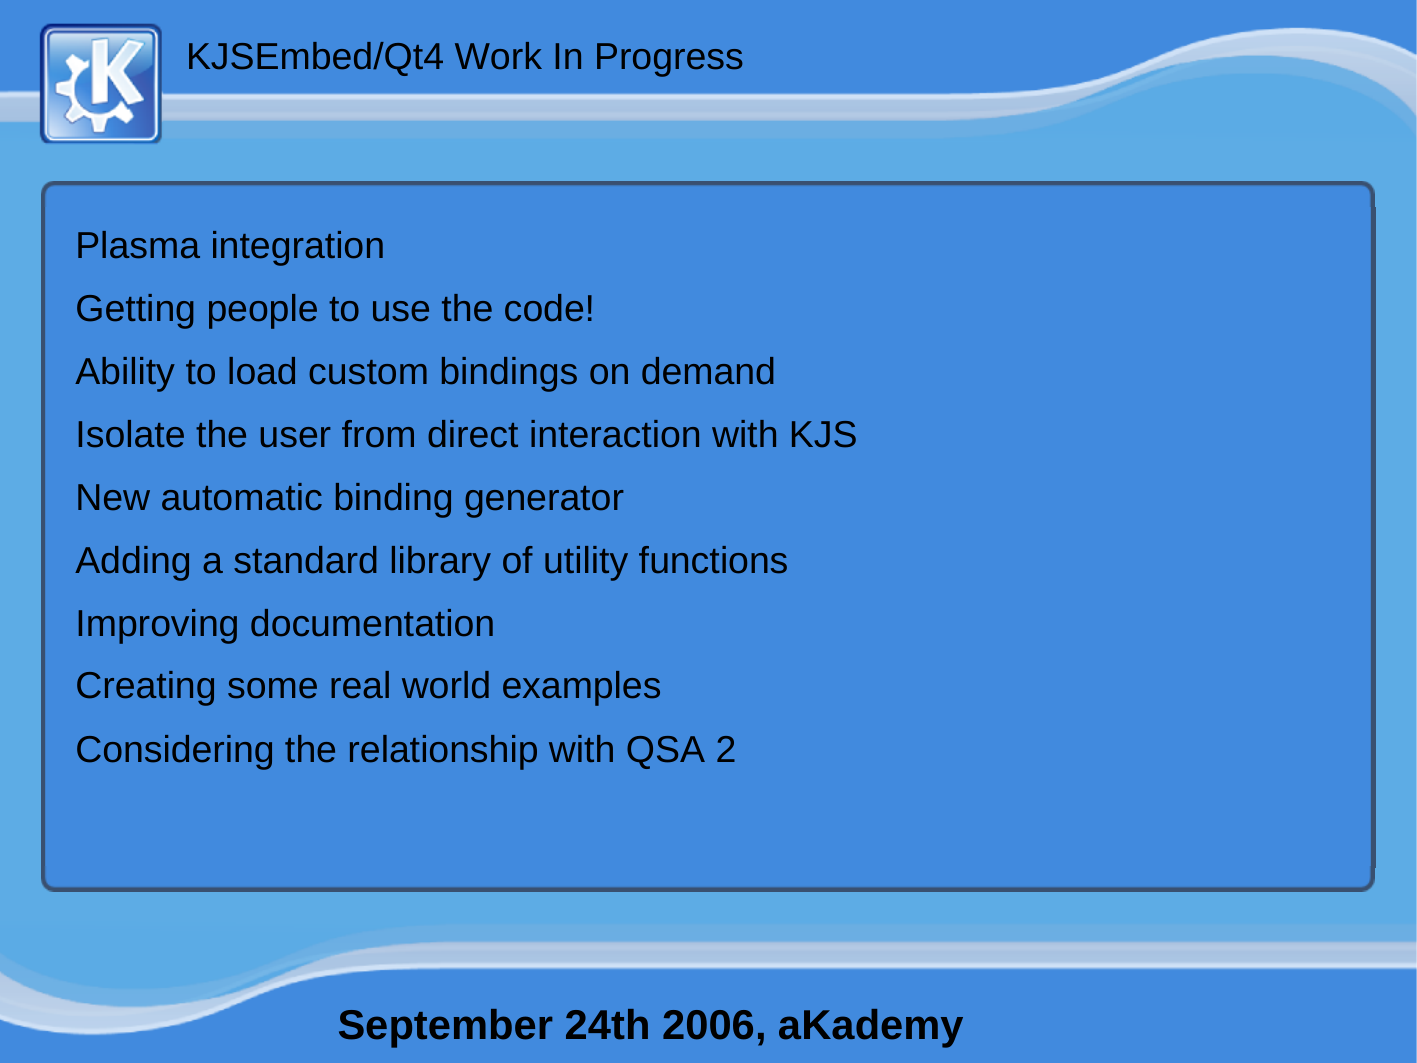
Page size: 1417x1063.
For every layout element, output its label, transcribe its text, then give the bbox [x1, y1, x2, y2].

text_box KJSEmbed/Qt4 Work In Progress [171, 27, 1048, 127]
picture [0, 0, 1417, 1063]
text_box Plasma integration Getting people to use the code! Ability to load custom bindings on demand Isolate the user from direct interaction with KJS New automatic binding generator Adding a standard library of utility functions Improving documentation Creating some real world examples Considering the relationship with QSA 2 [50, 196, 1351, 758]
